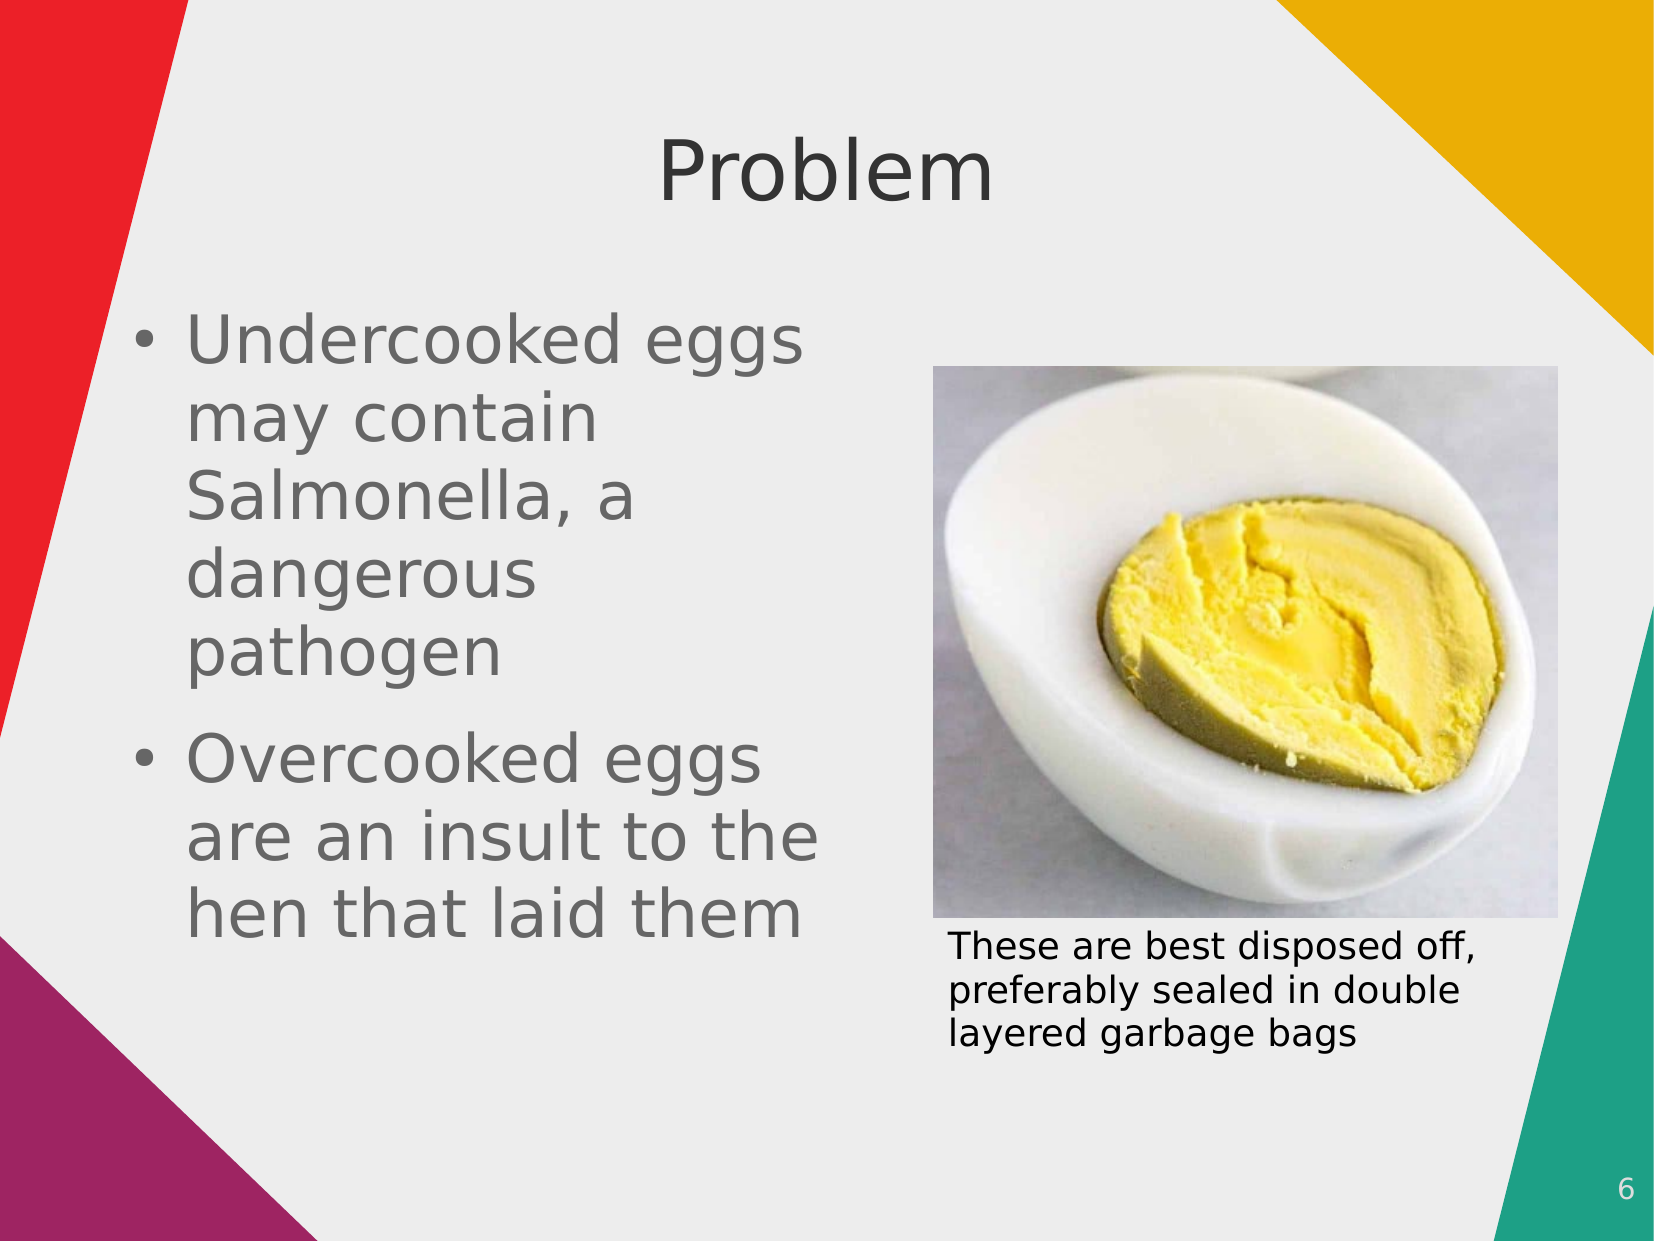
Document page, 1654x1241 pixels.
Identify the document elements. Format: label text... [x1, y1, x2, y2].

title Problem [114, 73, 1539, 271]
list Undercooked eggs may contain Salmonella, a dangerous pathogen Overcooked eggs are an insult to the hen that laid them [114, 302, 851, 1033]
text_box These are best disposed off, preferably sealed in double layered garbage bags [933, 917, 1560, 1064]
picture [933, 366, 1558, 917]
